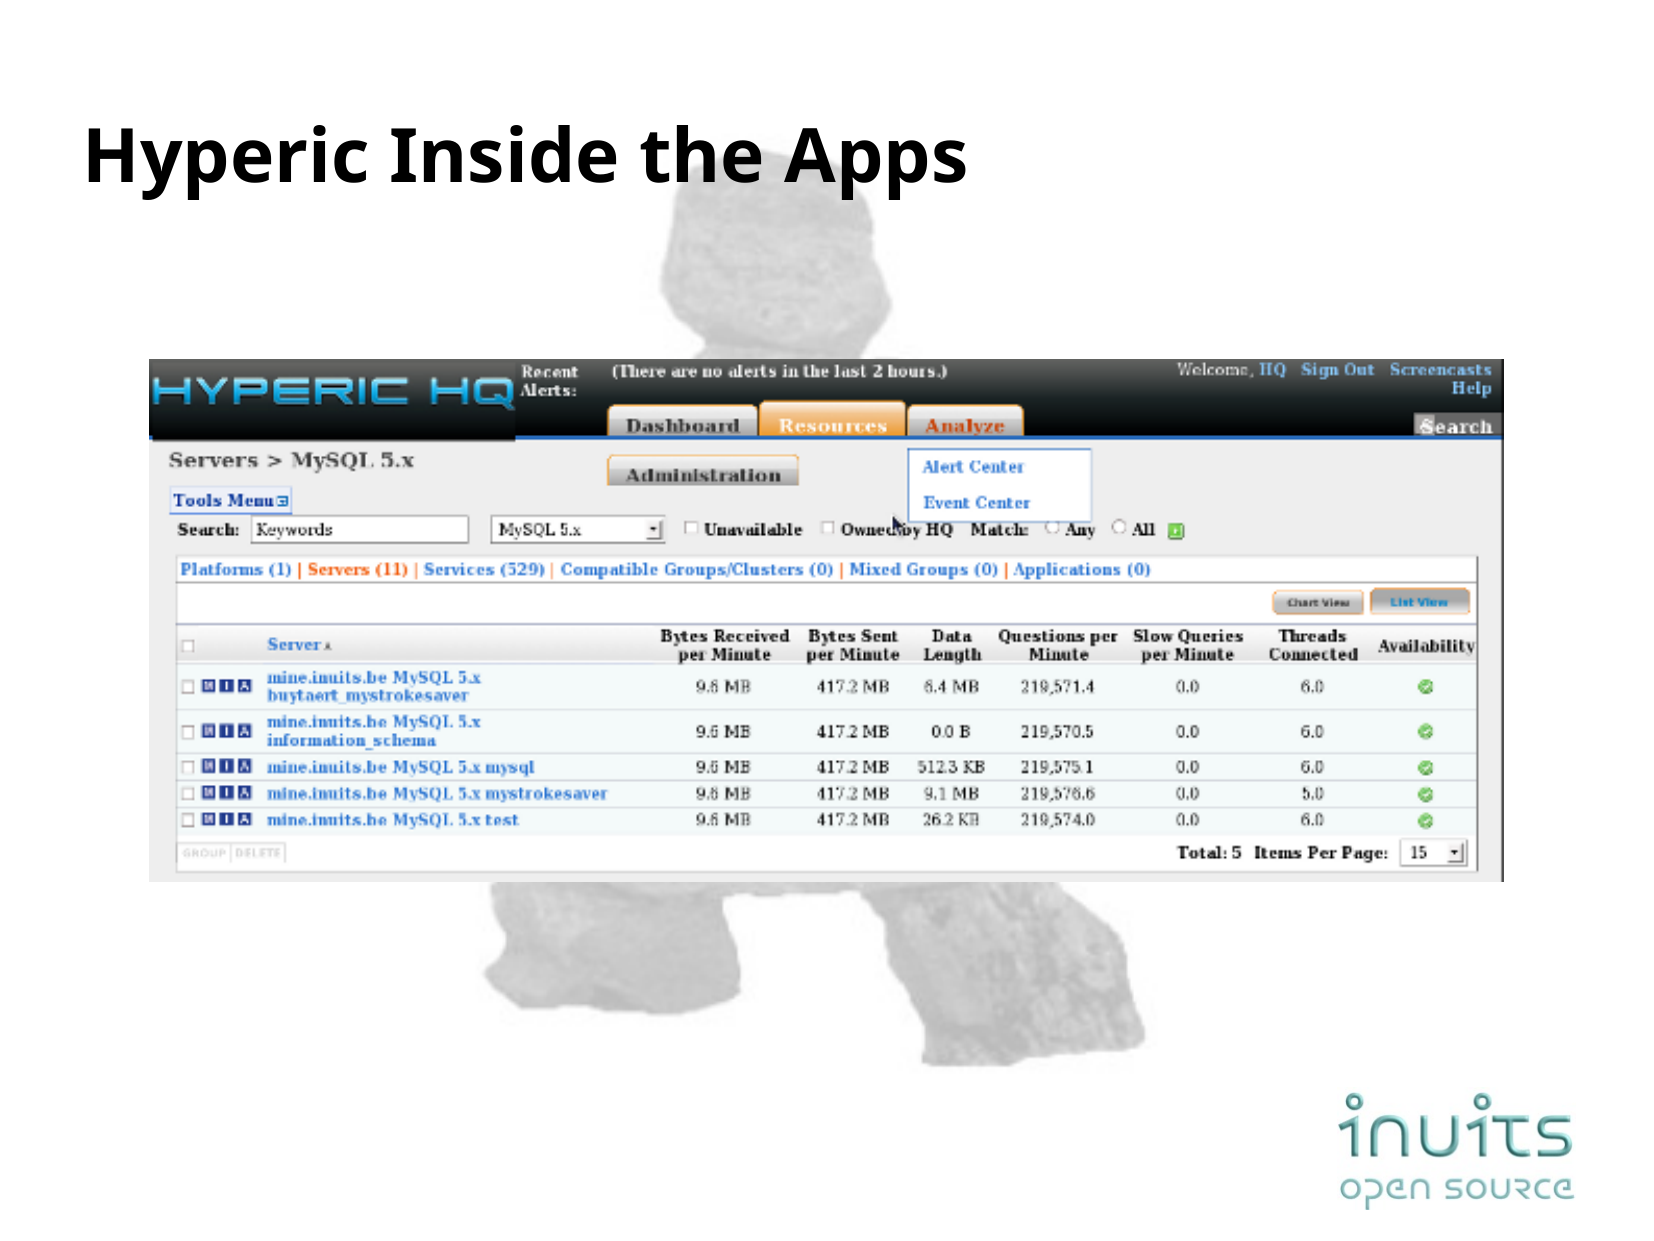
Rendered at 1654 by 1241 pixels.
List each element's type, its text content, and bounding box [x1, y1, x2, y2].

picture [1337, 1087, 1576, 1210]
picture [149, 257, 1504, 1120]
title Hyperic Inside the Apps [82, 49, 1571, 257]
